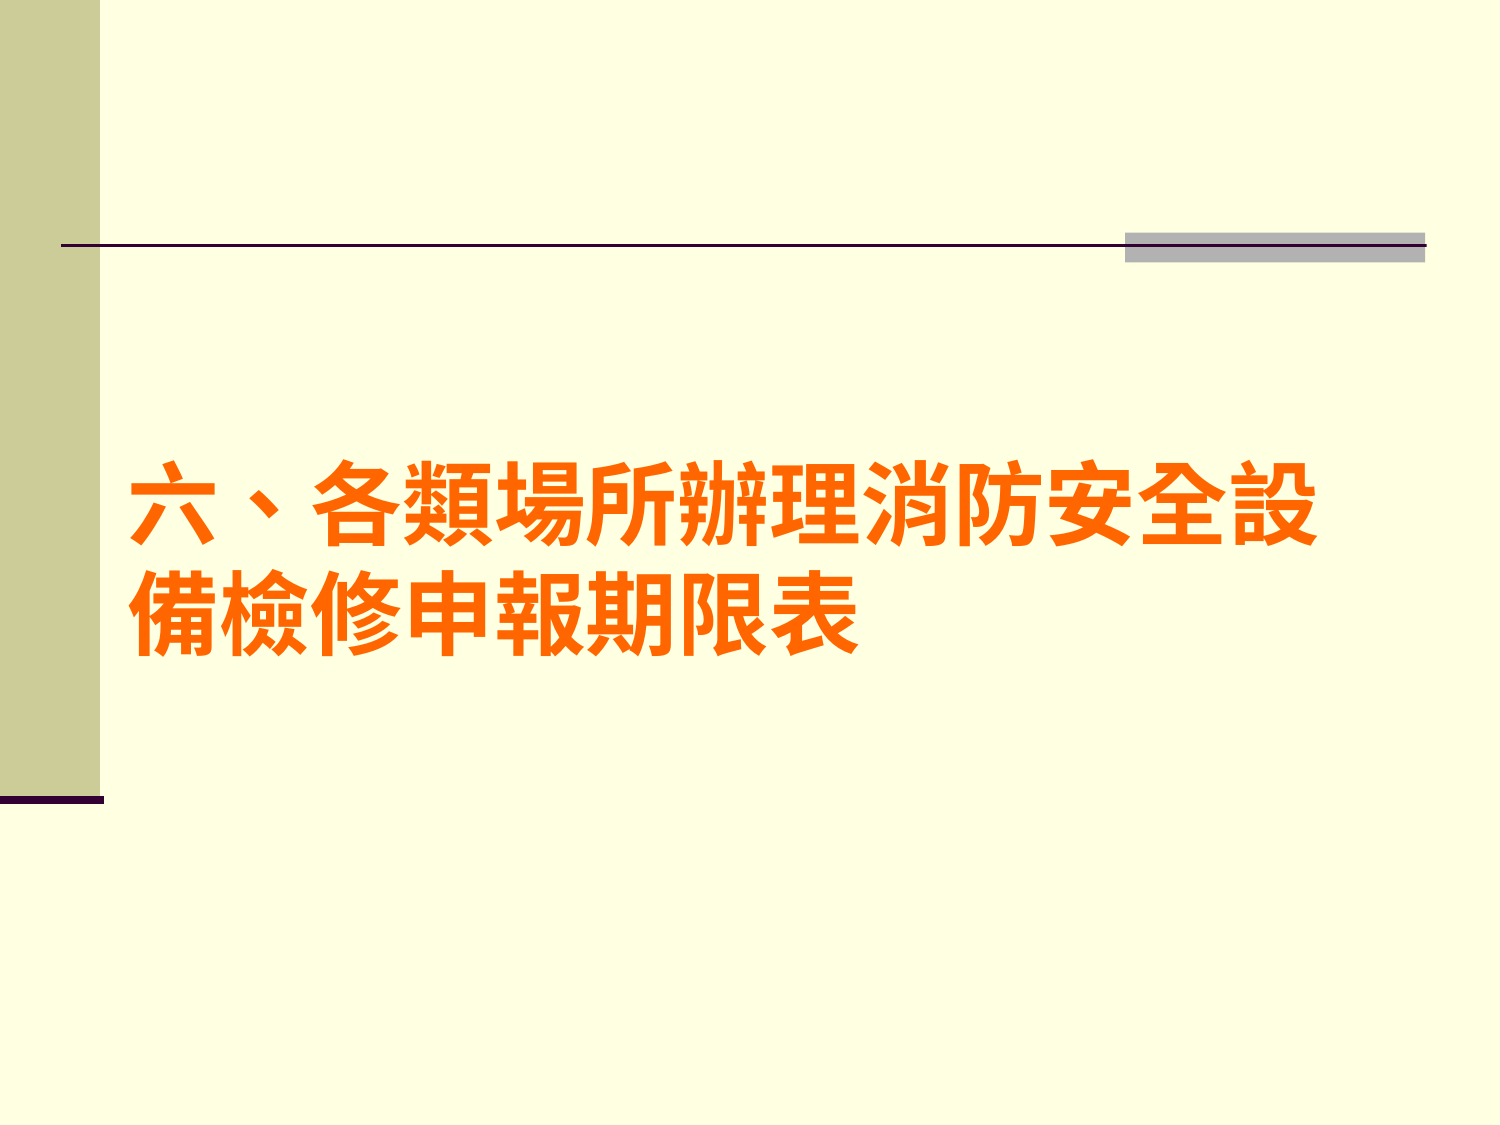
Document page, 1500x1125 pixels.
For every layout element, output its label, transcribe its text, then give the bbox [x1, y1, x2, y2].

title 六、各類場所辦理消防安全設備檢修申報期限表 [112, 397, 1424, 717]
